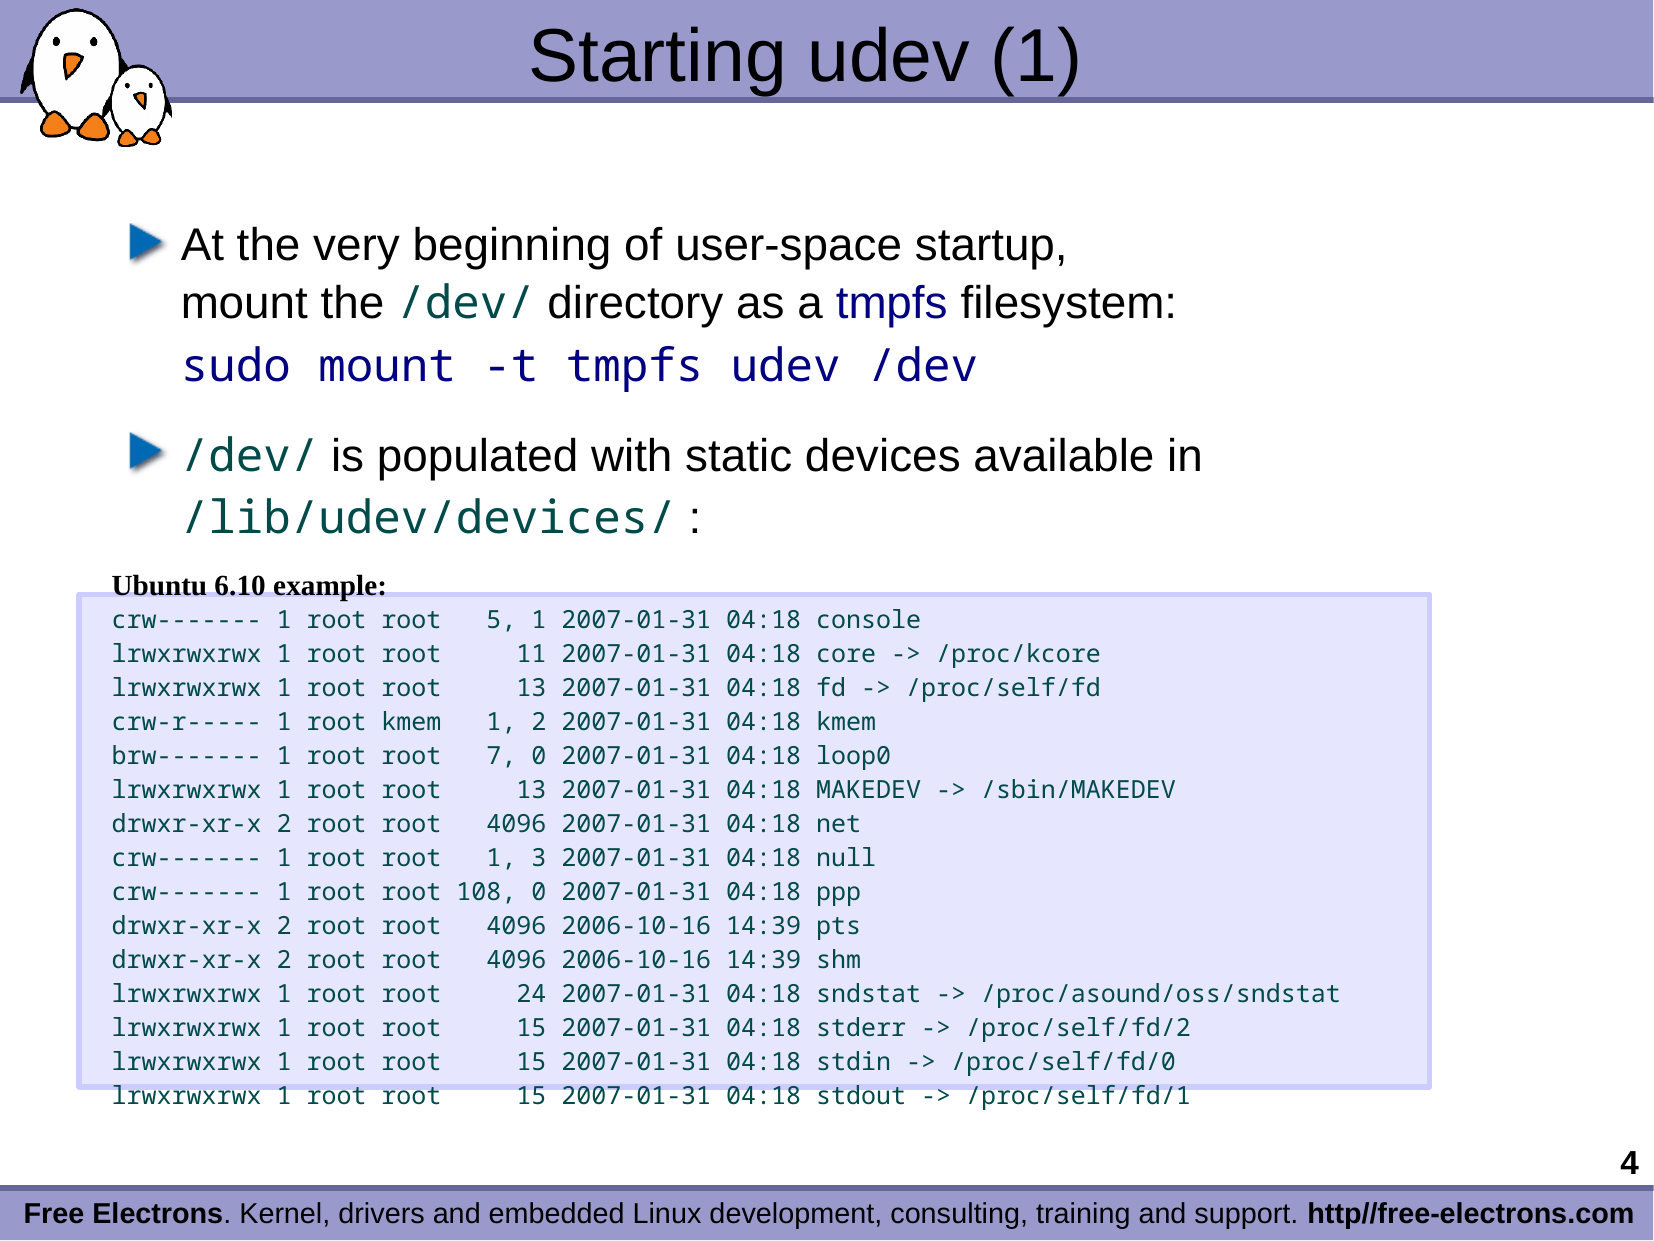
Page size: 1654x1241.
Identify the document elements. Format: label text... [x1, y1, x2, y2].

text_box Ubuntu 6.10 example: crw------- 1 root root 5, 1 2007-01-31 04:18 console lrwxrwxrwx 1 root root 11 2007-01-31 04:18 core -> /proc/kcore lrwxrwxrwx 1 root root 13 2007-01-31 04:18 fd -> /proc/self/fd crw-r----- 1 root kmem 1, 2 2007-01-31 04:18 kmem brw------- 1 root root 7, 0 2007-01-31 04:18 loop0 lrwxrwxrwx 1 root root 13 2007-01-31 04:18 MAKEDEV -> /sbin/MAKEDEV drwxr-xr-x 2 root root 4096 2007-01-31 04:18 net crw------- 1 root root 1, 3 2007-01-31 04:18 null crw------- 1 root root 108, 0 2007-01-31 04:18 ppp drwxr-xr-x 2 root root 4096 2006-10-16 14:39 pts drwxr-xr-x 2 root root 4096 2006-10-16 14:39 shm lrwxrwxrwx 1 root root 24 2007-01-31 04:18 sndstat -> /proc/asound/oss/sndstat lrwxrwxrwx 1 root root 15 2007-01-31 04:18 stderr -> /proc/self/fd/2 lrwxrwxrwx 1 root root 15 2007-01-31 04:18 stdin -> /proc/self/fd/0 lrwxrwxrwx 1 root root 15 2007-01-31 04:18 stdout -> /proc/self/fd/1 [79, 594, 1430, 1087]
picture [20, 8, 172, 147]
title Starting udev (1) [60, 0, 1551, 112]
list At the very beginning of user-space startup, mount the /dev/ directory as a tmpfs filesystem: sudo mount -t tmpfs udev /dev /dev/ is populated with static devices available in /lib/udev/devices/ : [109, 218, 1522, 535]
